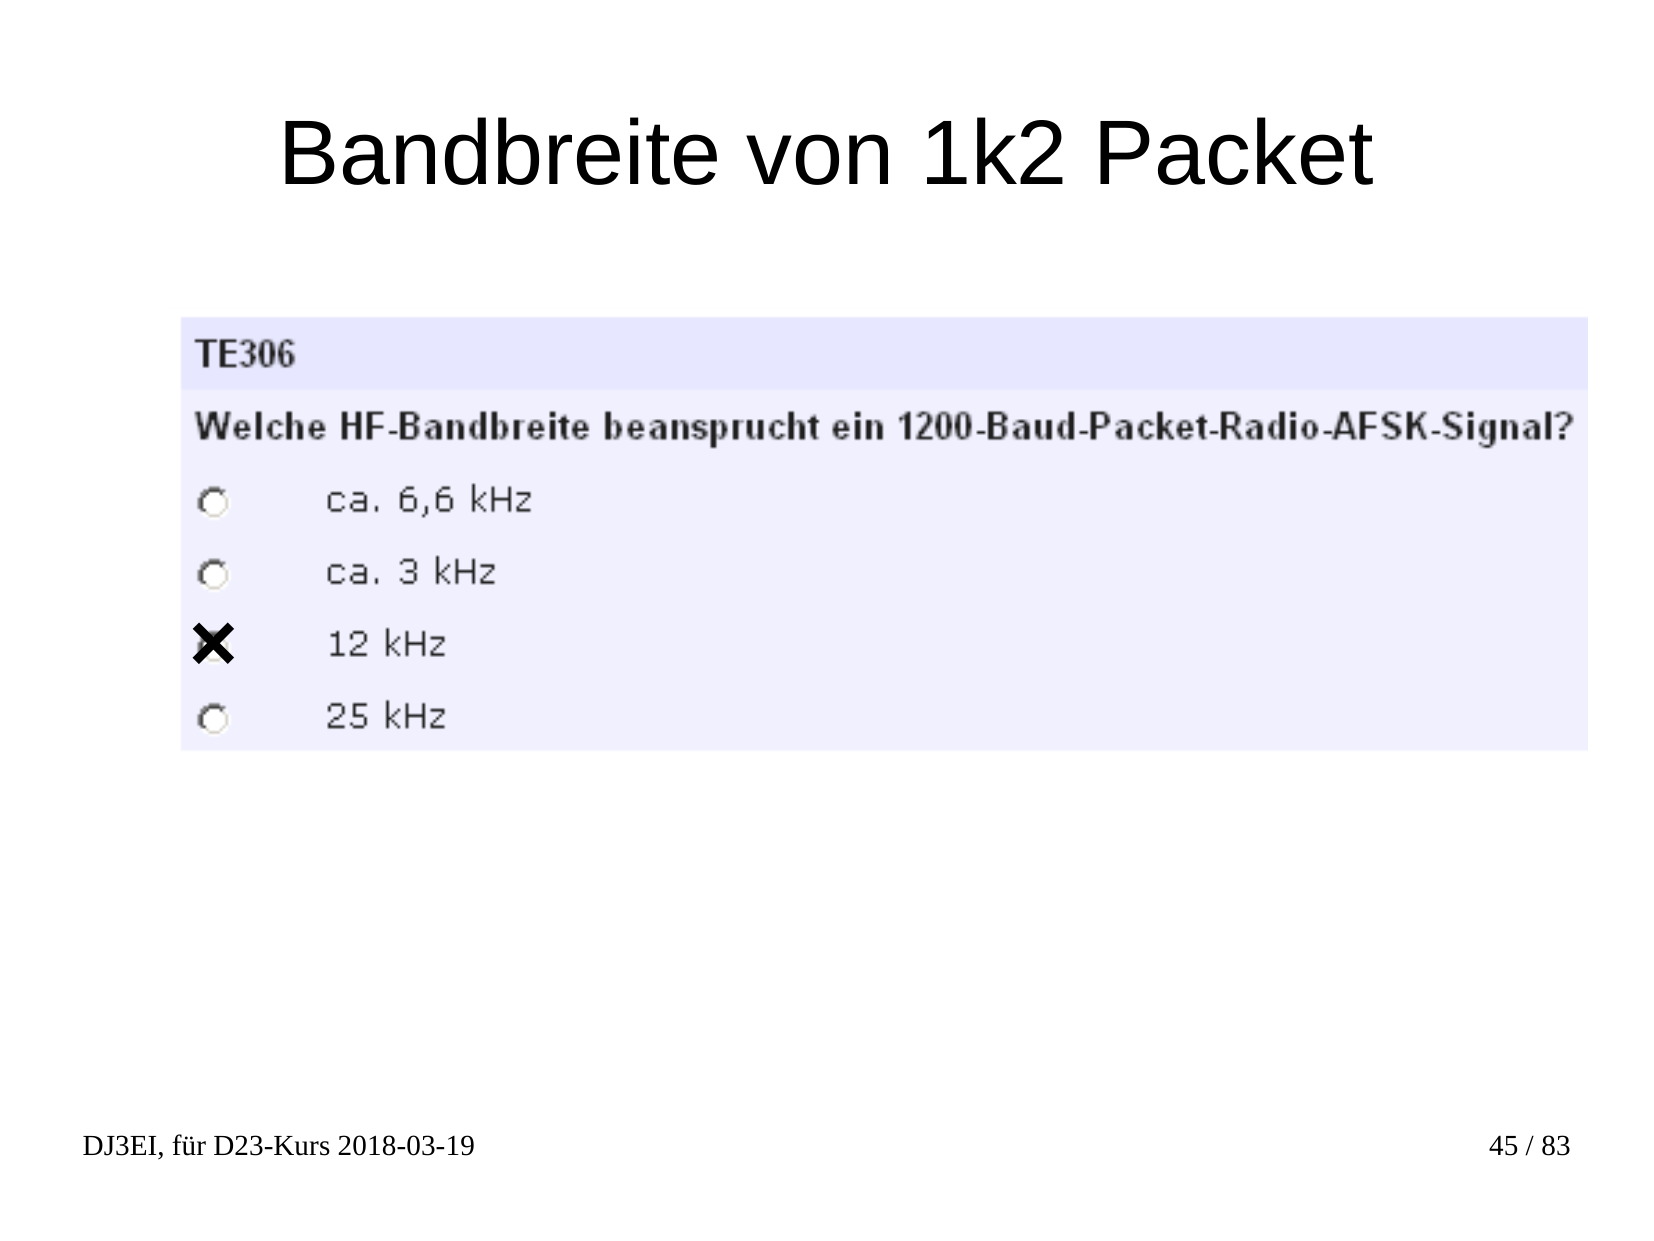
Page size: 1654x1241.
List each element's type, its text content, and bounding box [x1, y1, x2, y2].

picture [168, 307, 1588, 768]
text_box × [174, 589, 237, 697]
title Bandbreite von 1k2 Packet [82, 49, 1571, 257]
